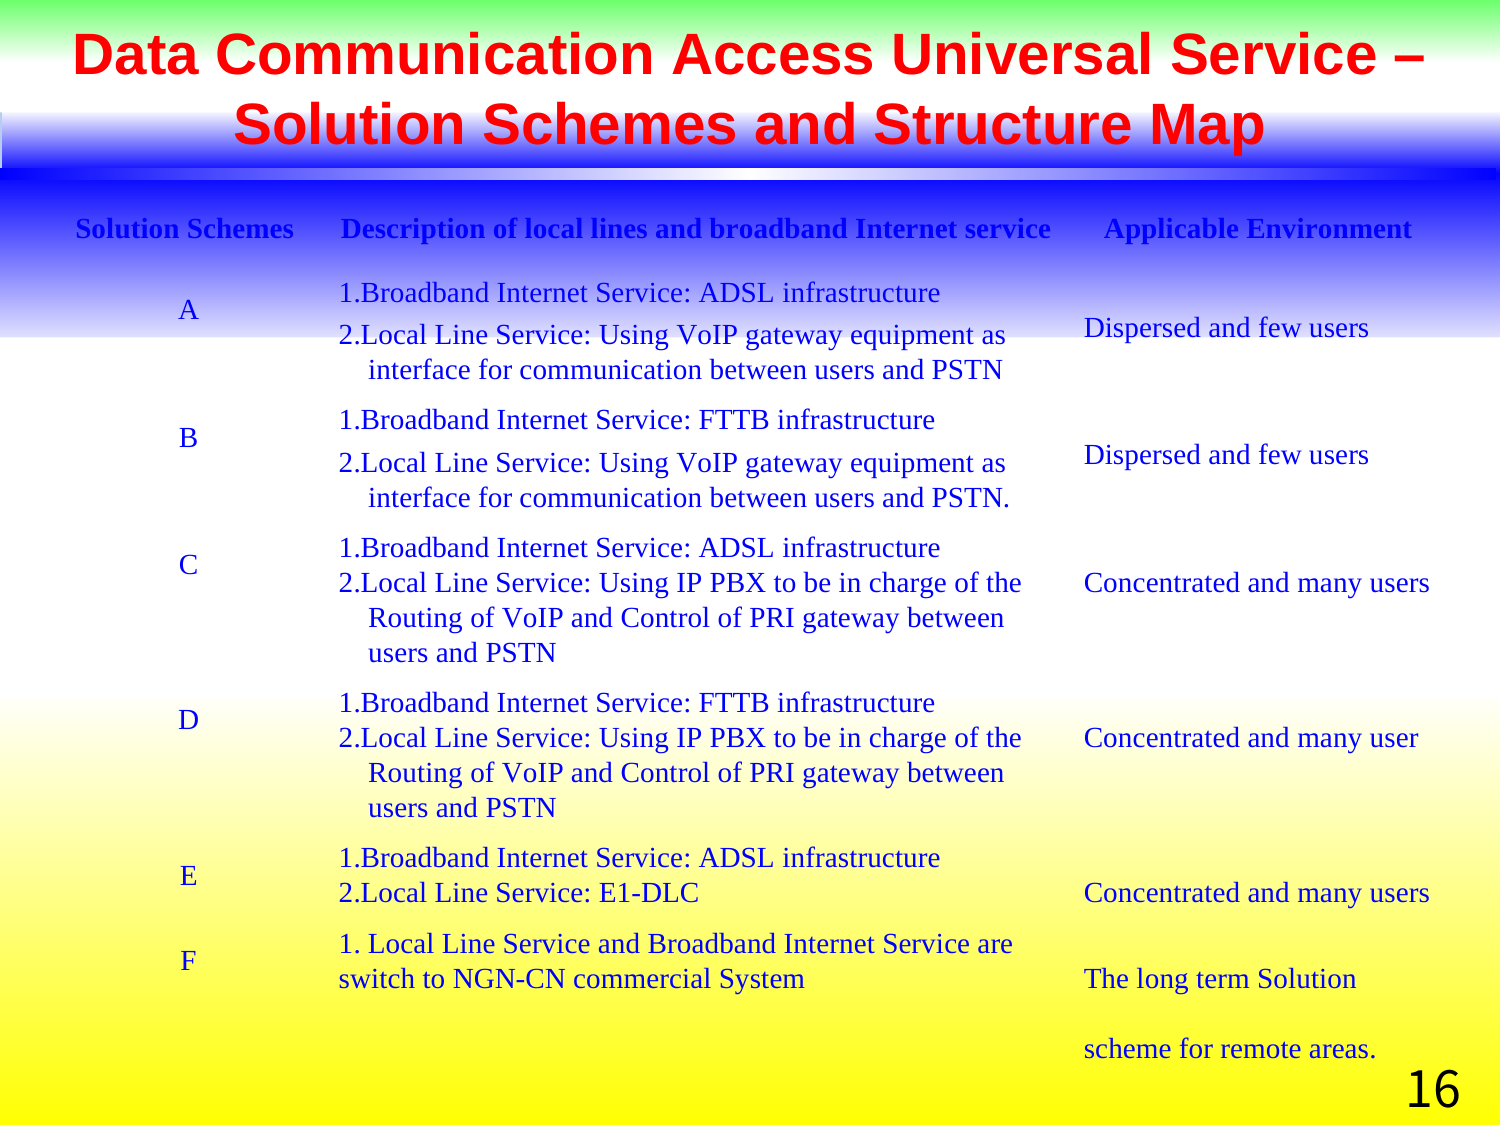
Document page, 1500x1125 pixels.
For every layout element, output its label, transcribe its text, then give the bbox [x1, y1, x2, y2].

table_cell 1. Local Line Service and Broadband Internet Service are switch to NGN-CN commercial System [324, 916, 1069, 1072]
table_header Applicable Environment [1069, 185, 1447, 265]
table_cell Concentrated and many users [1069, 521, 1447, 676]
table_cell C [53, 521, 324, 676]
table_cell E [53, 831, 324, 916]
table_cell 1.Broadband Internet Service: ADSL infrastructure 2.Local Line Service: E1-DLC [324, 831, 1069, 916]
table_cell B [53, 393, 324, 521]
table_cell Concentrated and many users [1069, 831, 1447, 916]
text_box Data Communication Access Universal Service – Solution Schemes and Structure Map [0, 0, 1500, 173]
table_cell A [53, 265, 324, 393]
table_cell 1.Broadband Internet Service: ADSL infrastructure 2.Local Line Service: Using VoIP gateway equipment as interface for communication between users and PSTN [324, 265, 1069, 393]
table_cell 1.Broadband Internet Service: FTTB infrastructure 2.Local Line Service: Using IP PBX to be in charge of the Routing of VoIP and Control of PRI gateway between users and PSTN [324, 676, 1069, 831]
table_cell The long term Solution scheme for remote areas. [1069, 916, 1447, 1072]
table_cell D [53, 676, 324, 831]
table_cell Dispersed and few users [1069, 265, 1447, 393]
table_cell 1.Broadband Internet Service: FTTB infrastructure 2.Local Line Service: Using VoIP gateway equipment as interface for communication between users and PSTN. [324, 393, 1069, 521]
table_header Description of local lines and broadband Internet service [324, 185, 1069, 265]
table_cell F [53, 916, 324, 1072]
table_cell 1.Broadband Internet Service: ADSL infrastructure 2.Local Line Service: Using IP PBX to be in charge of the Routing of VoIP and Control of PRI gateway between users and PSTN [324, 521, 1069, 676]
table_cell Concentrated and many user [1069, 676, 1447, 831]
table_header Solution Schemes [53, 185, 324, 265]
table_cell Dispersed and few users [1069, 393, 1447, 521]
